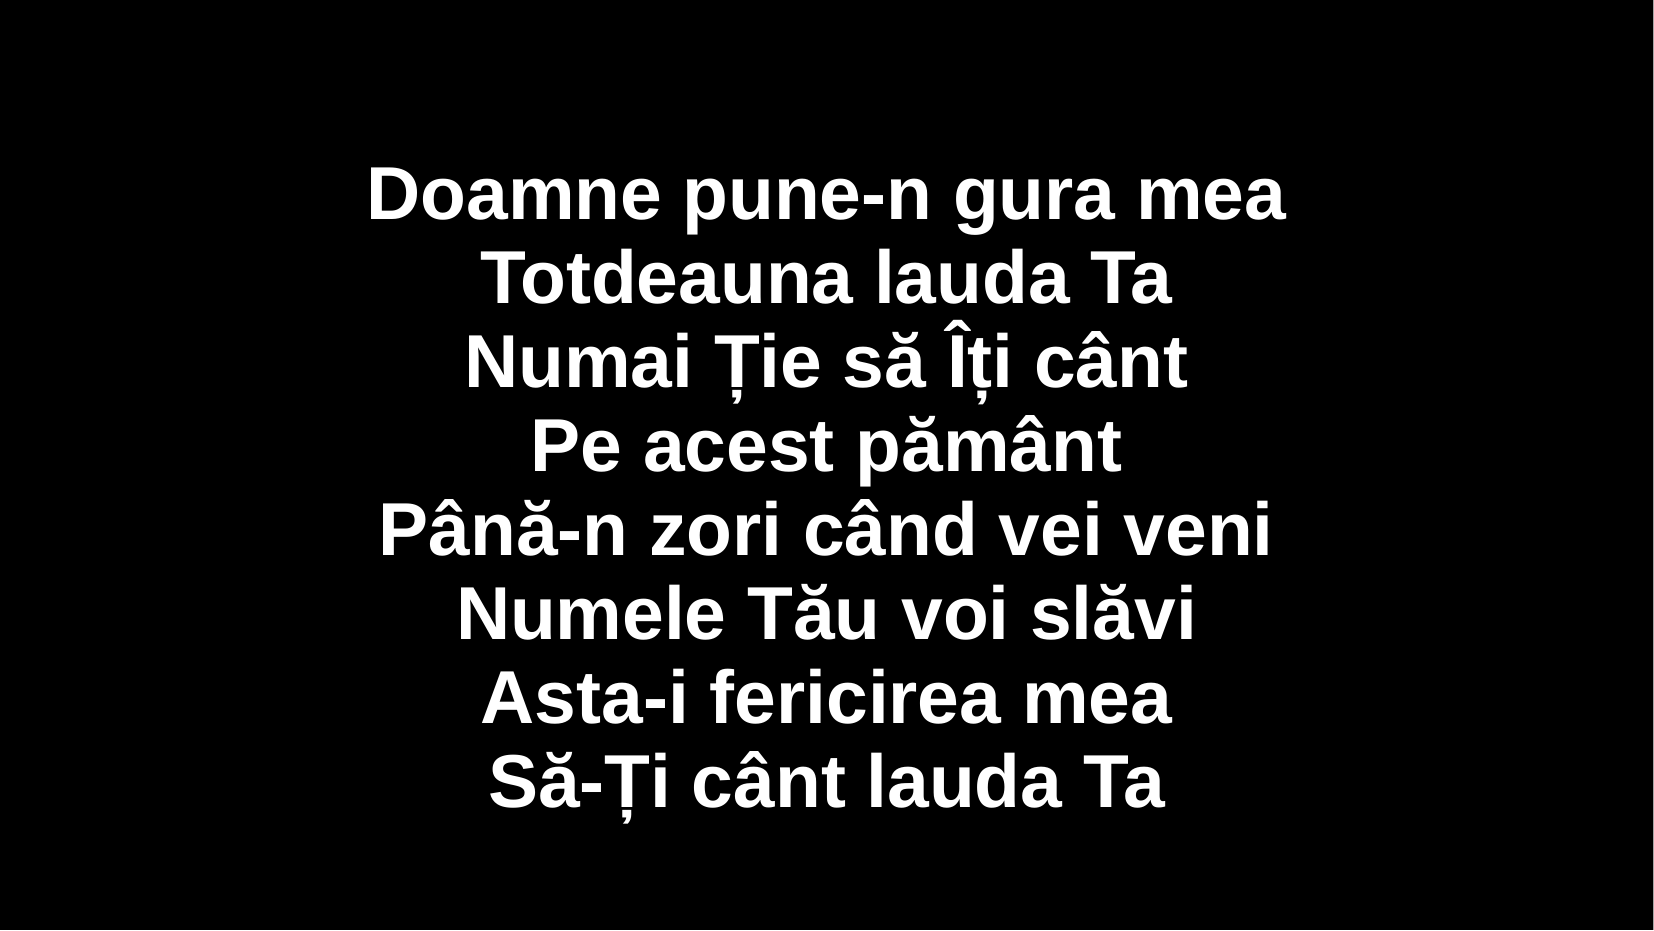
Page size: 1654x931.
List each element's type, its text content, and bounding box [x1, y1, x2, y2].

text_box Doamne pune-n gura mea Totdeauna lauda Ta Numai Ție să Îți cânt Pe acest pământ Până-n zori când vei veni Numele Tău voi slăvi Asta-i fericirea mea Să-Ți cânt lauda Ta [82, 109, 1571, 866]
